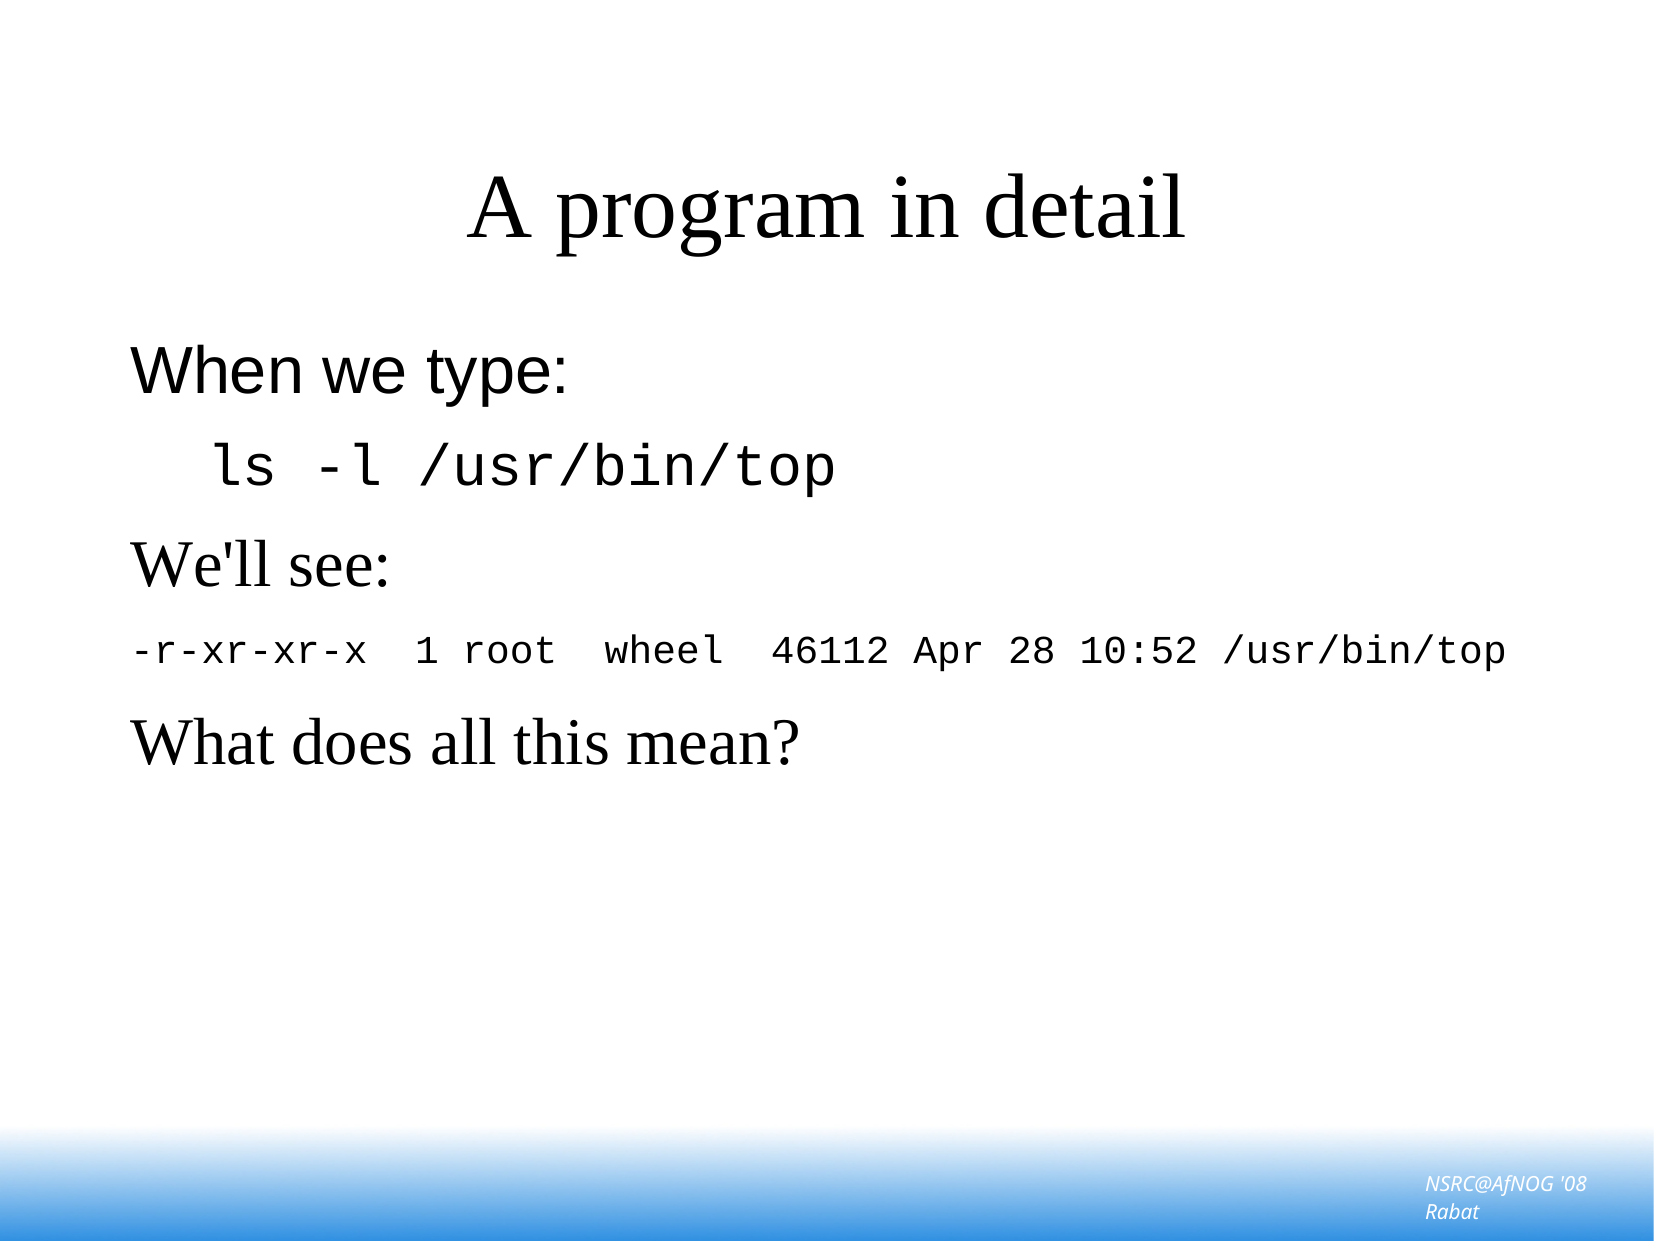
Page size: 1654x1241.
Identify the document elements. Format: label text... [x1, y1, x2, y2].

title A program in detail [121, 102, 1534, 310]
picture [0, 1124, 1654, 1241]
list When we type: ls -l /usr/bin/top We'll see: -r-xr-xr-x 1 root wheel 46112 Apr 28 10:52 /usr/bin/top What does all this mean? [112, 332, 1576, 1115]
